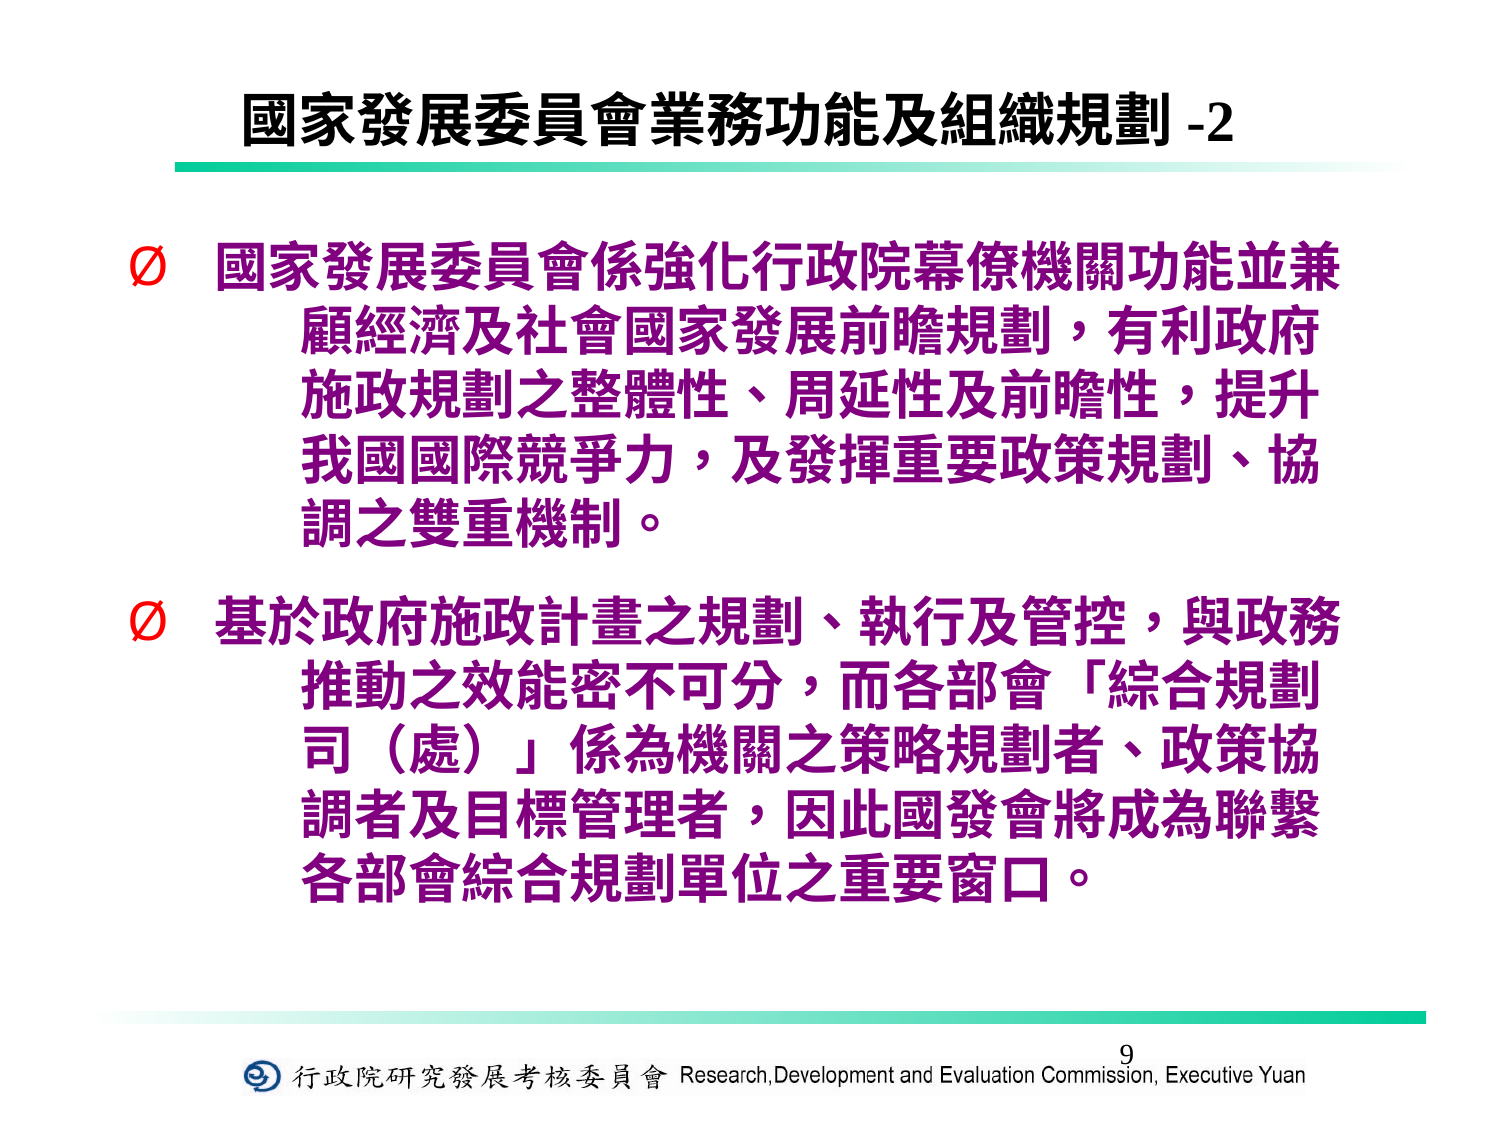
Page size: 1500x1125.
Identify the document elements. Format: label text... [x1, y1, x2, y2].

title 國家發展委員會業務功能及組織規劃-2 [100, 42, 1376, 193]
list 國家發展委員會係強化行政院幕僚機關功能並兼顧經濟及社會國家發展前瞻規劃，有利政府施政規劃之整體性、周延性及前瞻性，提升我國國際競爭力，及發揮重要政策規劃、協調之雙重機制。 基於政府施政計畫之規劃、執行及管控，與政務推動之效能密不可分，而各部會「綜合規劃司（處）」係為機關之策略規劃者、政策協調者及目標管理者，因此國發會將成為聯繫各部會綜合規劃單位之重要窗口。 [112, 224, 1388, 864]
text_box [1104, 1027, 1455, 1106]
